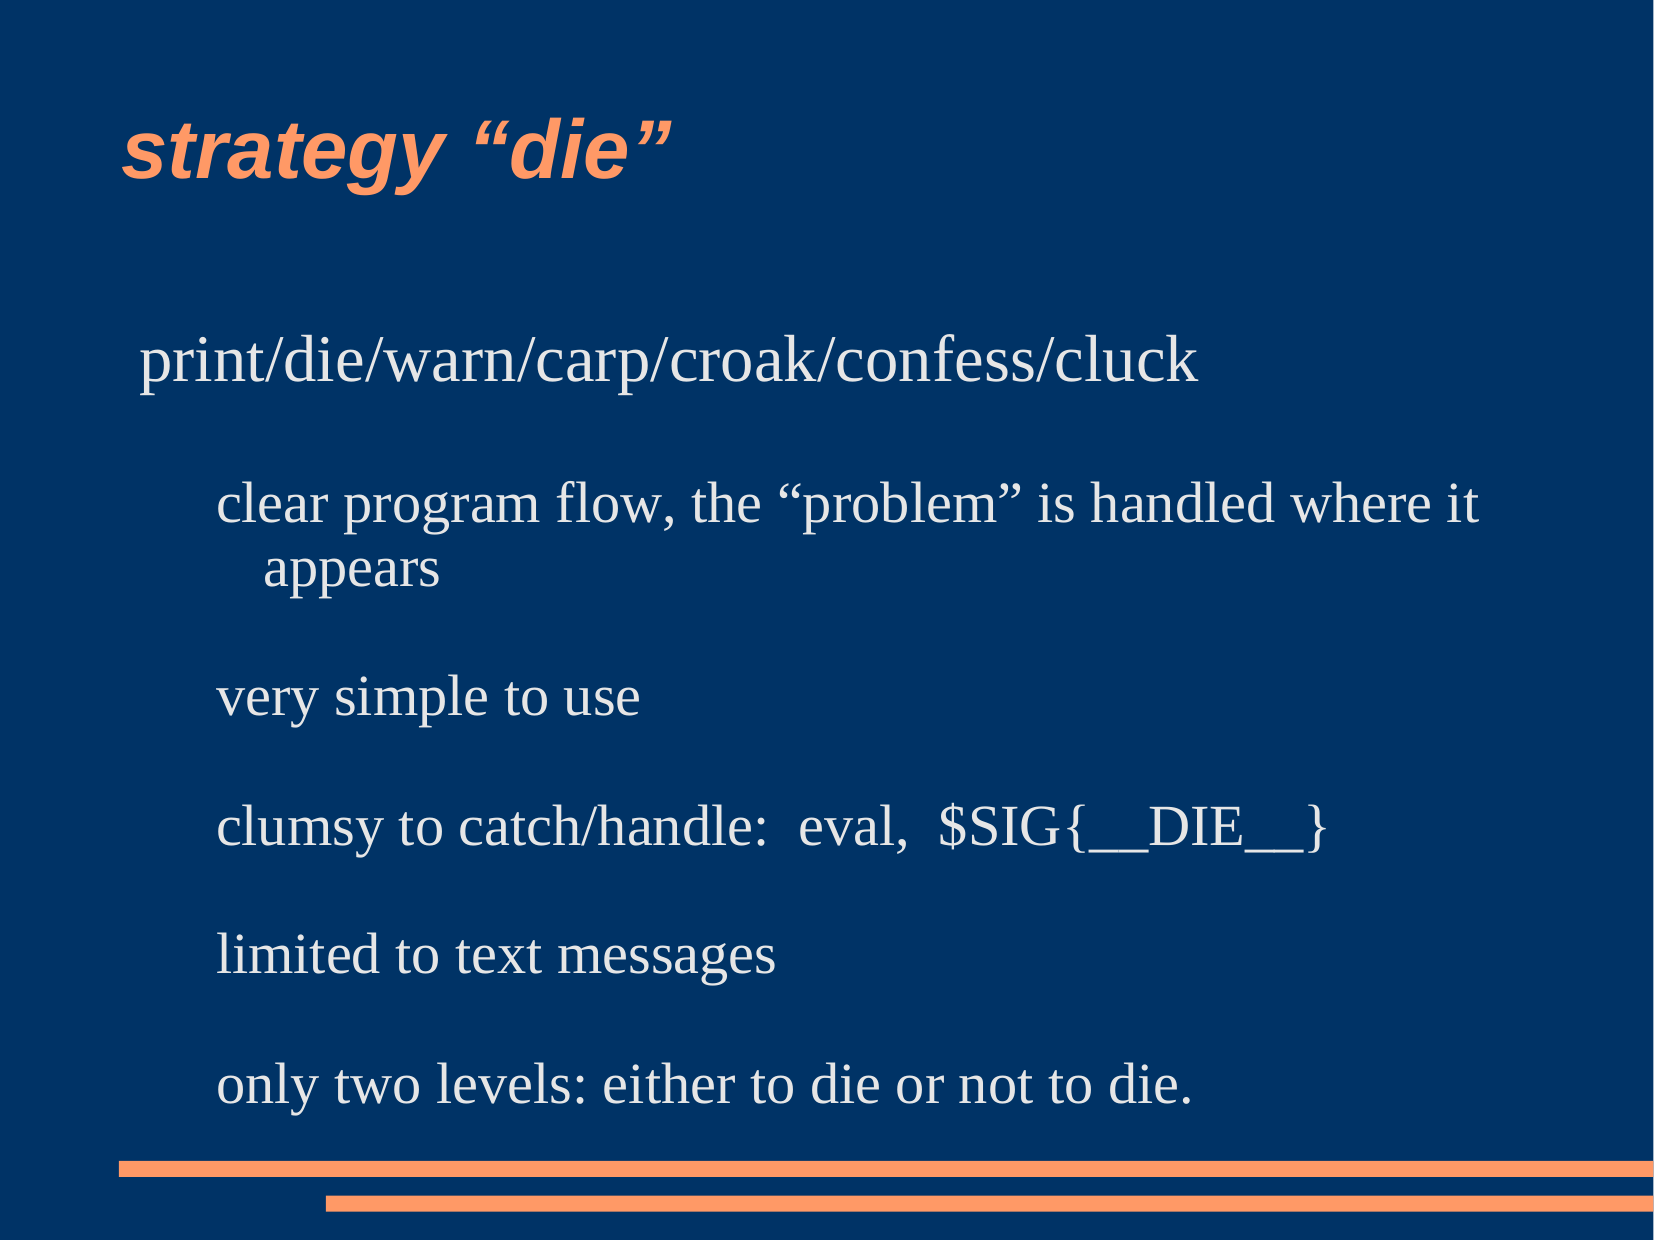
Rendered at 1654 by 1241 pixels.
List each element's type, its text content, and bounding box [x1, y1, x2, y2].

title strategy “die” [121, 46, 1534, 254]
list print/die/warn/carp/croak/confess/cluck clear program flow, the “problem” is handled where it appears very simple to use clumsy to catch/handle: eval, $SIG{__DIE__} limited to text messages only two levels: either to die or not to die. [121, 322, 1561, 1133]
